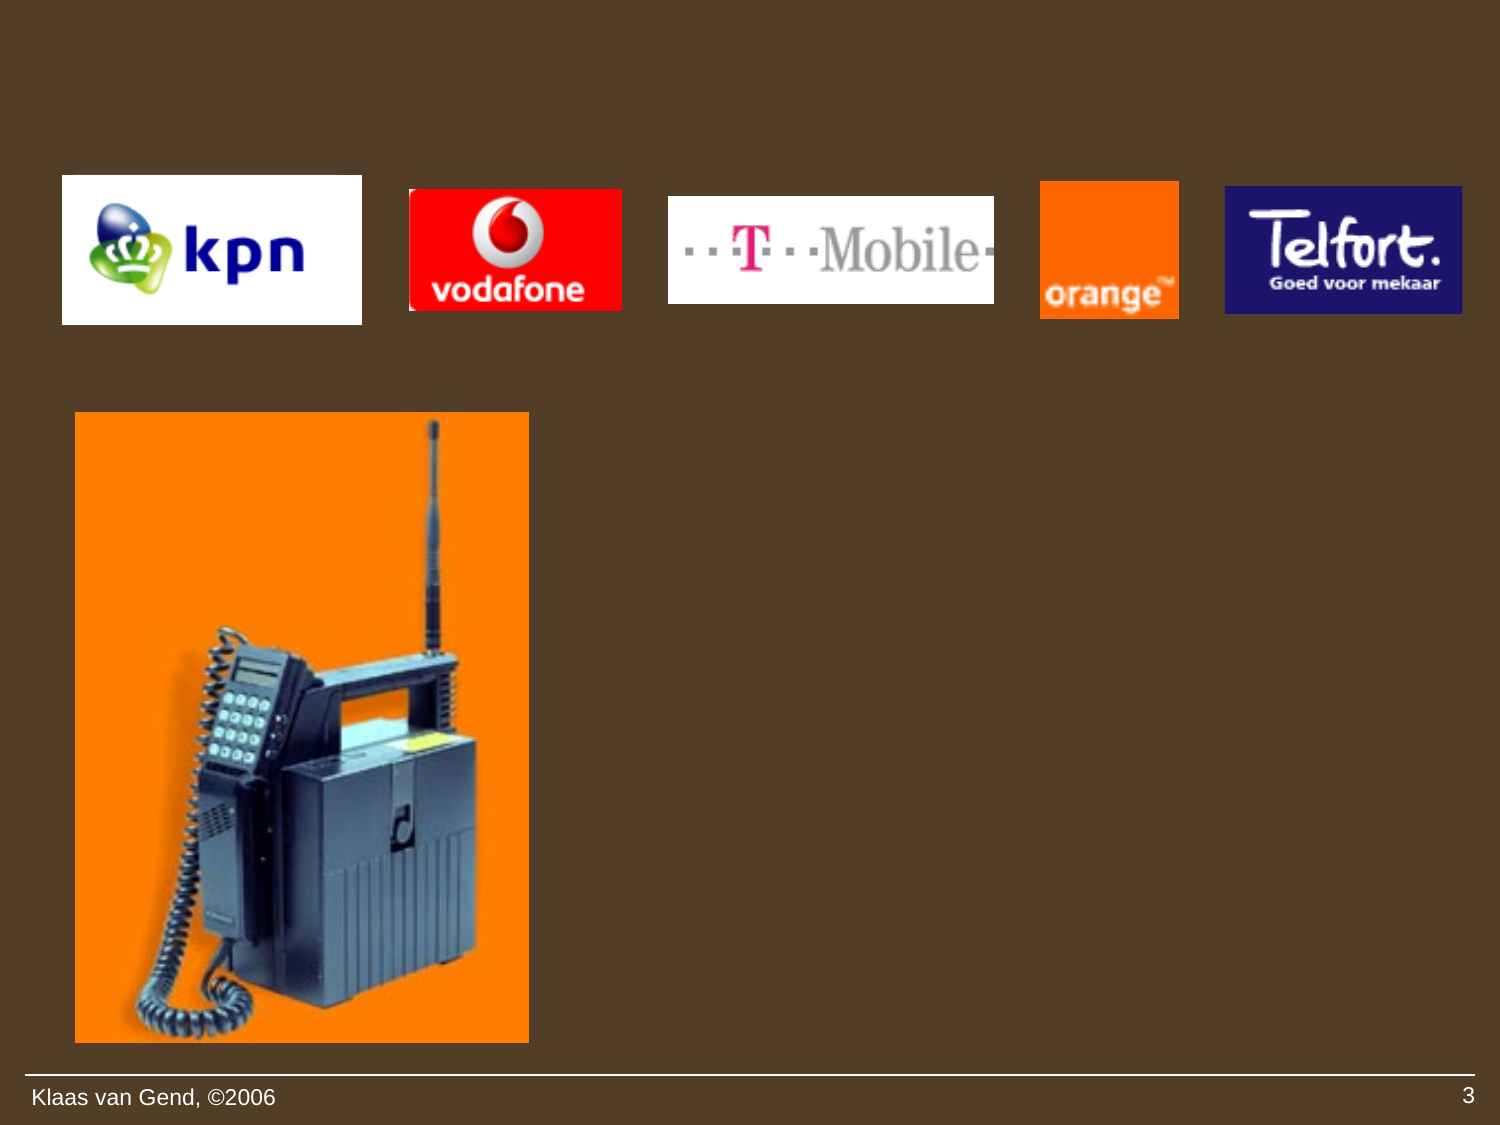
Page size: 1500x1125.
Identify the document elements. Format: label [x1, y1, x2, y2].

picture [75, 412, 529, 1043]
picture [62, 174, 363, 325]
picture [668, 196, 994, 304]
picture [1224, 186, 1463, 314]
picture [1040, 181, 1179, 319]
picture [409, 189, 622, 311]
